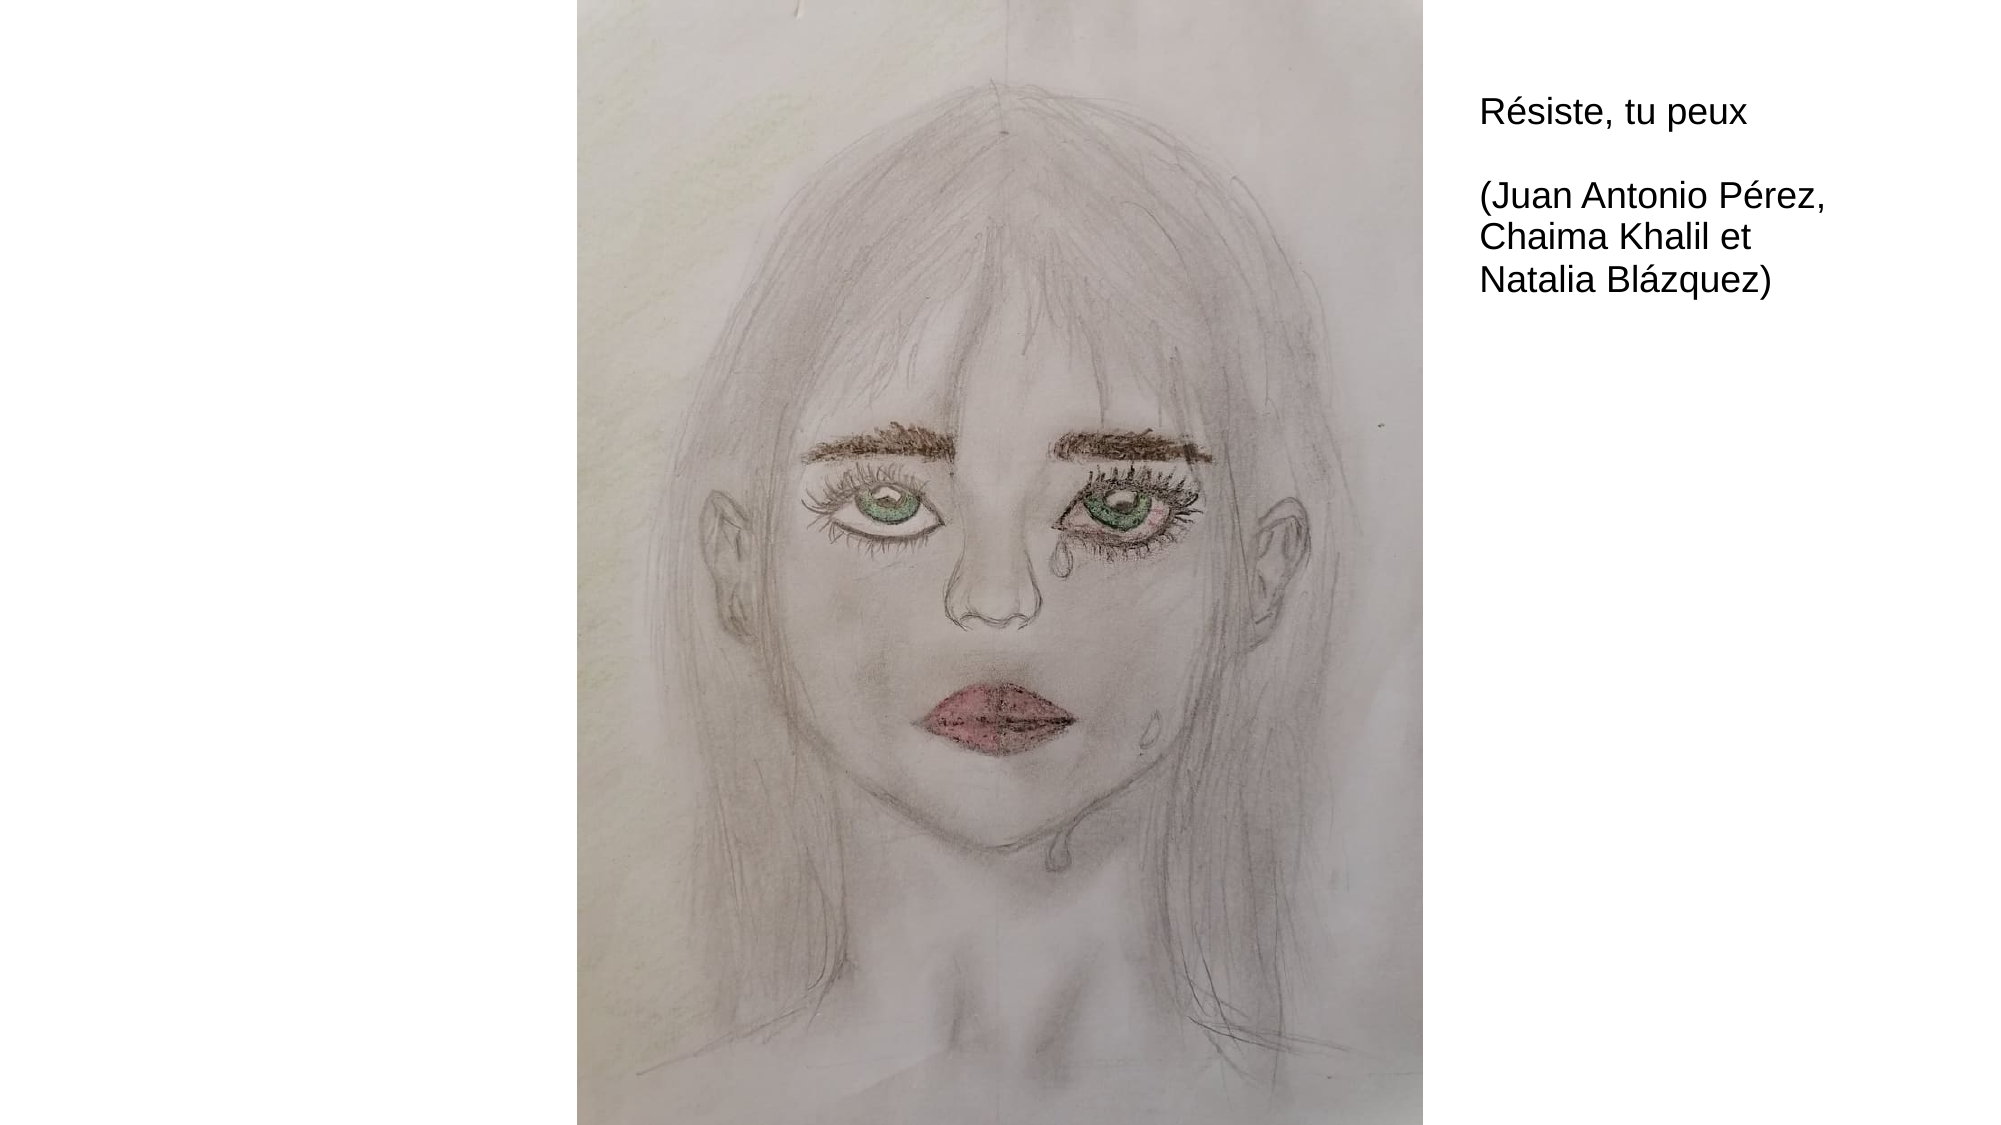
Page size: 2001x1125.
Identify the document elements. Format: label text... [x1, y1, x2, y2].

text_box Résiste, tu peux (Juan Antonio Pérez, Chaima Khalil et Natalia Blázquez) [1464, 82, 1842, 308]
picture [577, 0, 1423, 1125]
